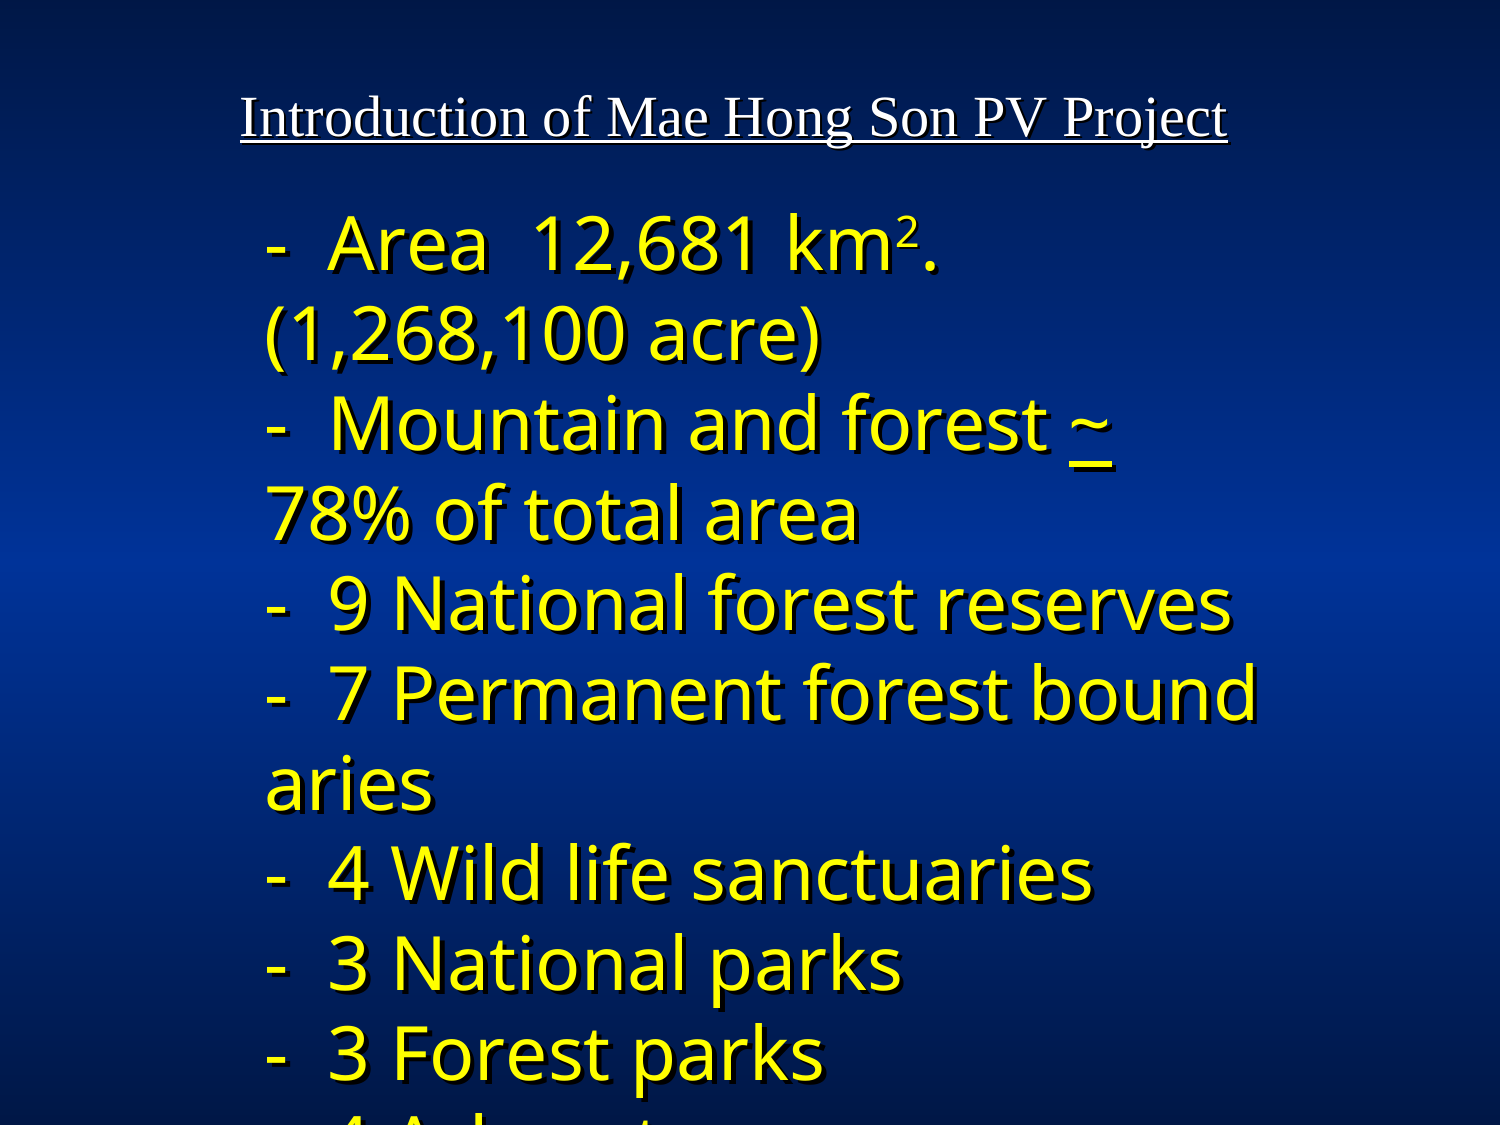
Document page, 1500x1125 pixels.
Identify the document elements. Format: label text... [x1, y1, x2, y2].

text_box - Area 12,681 km2. (1,268,100 acre) - Mountain and forest ~ 78% of total area - 9 National forest reserves - 7 Permanent forest boundaries - 4 Wild life sanctuaries - 3 National parks - 3 Forest parks - 4 Arboretums - Population 230,000 (in 1997) [249, 187, 1288, 1125]
text_box Introduction of Mae Hong Son PV Project [225, 70, 1258, 156]
